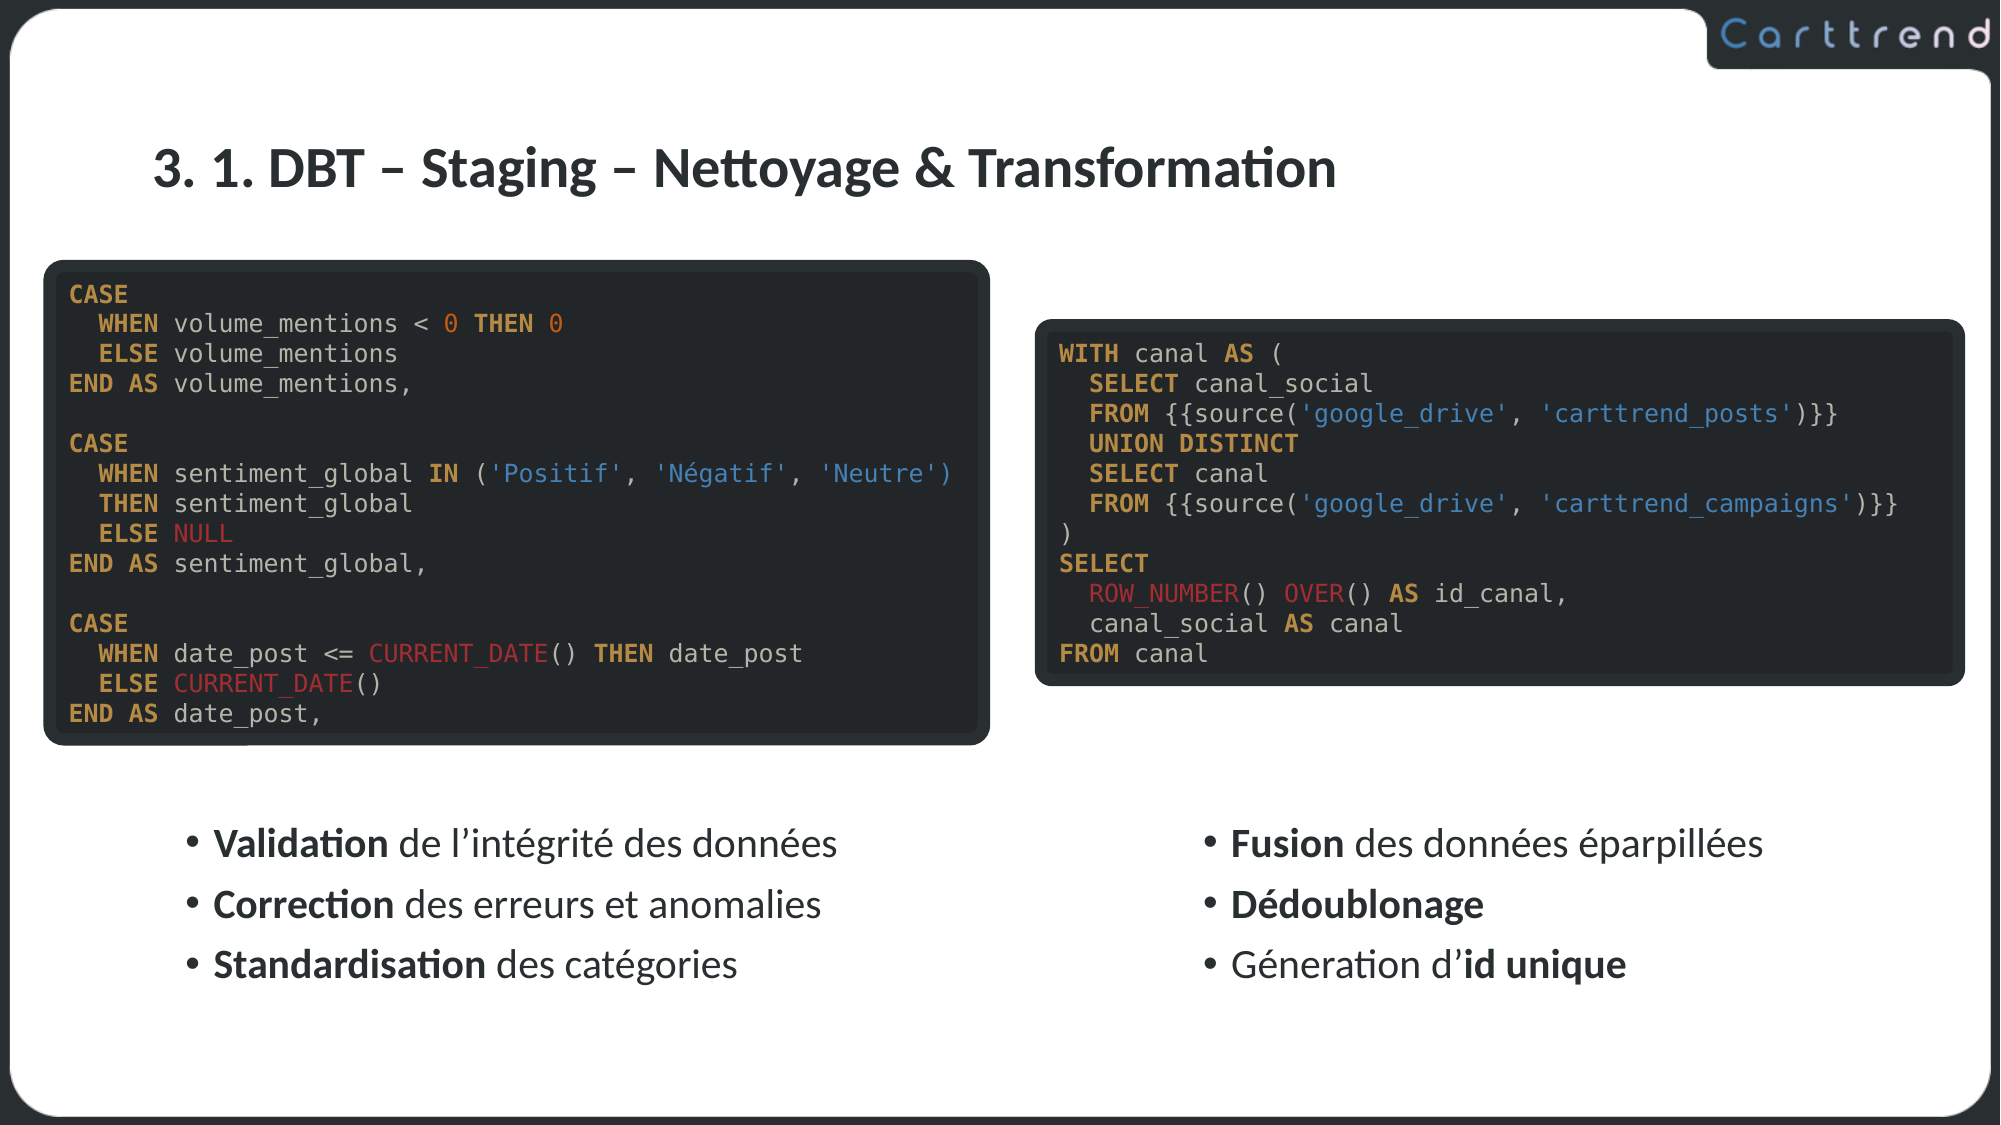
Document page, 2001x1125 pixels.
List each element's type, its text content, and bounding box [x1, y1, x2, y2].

picture [0, 0, 2000, 1125]
text_box CASE WHEN volume_mentions < 0 THEN 0 ELSE volume_mentions END AS volume_mentions, CASE WHEN sentiment_global IN ('Positif', 'Négatif', 'Neutre') THEN sentiment_global ELSE NULL END AS sentiment_global, CASE WHEN date_post <= CURRENT_DATE() THEN date_post ELSE CURRENT_DATE() END AS date_post, [49, 266, 984, 740]
text_box WITH canal AS ( SELECT canal_social FROM {{source('google_drive', 'carttrend_posts')}} UNION DISTINCT SELECT canal FROM {{source('google_drive', 'carttrend_campaigns')}} ) SELECT ROW_NUMBER() OVER() AS id_canal, canal_social AS canal FROM canal [1041, 325, 1959, 680]
title 3. 1. DBT – Staging – Nettoyage & Transformation [137, 59, 1863, 278]
